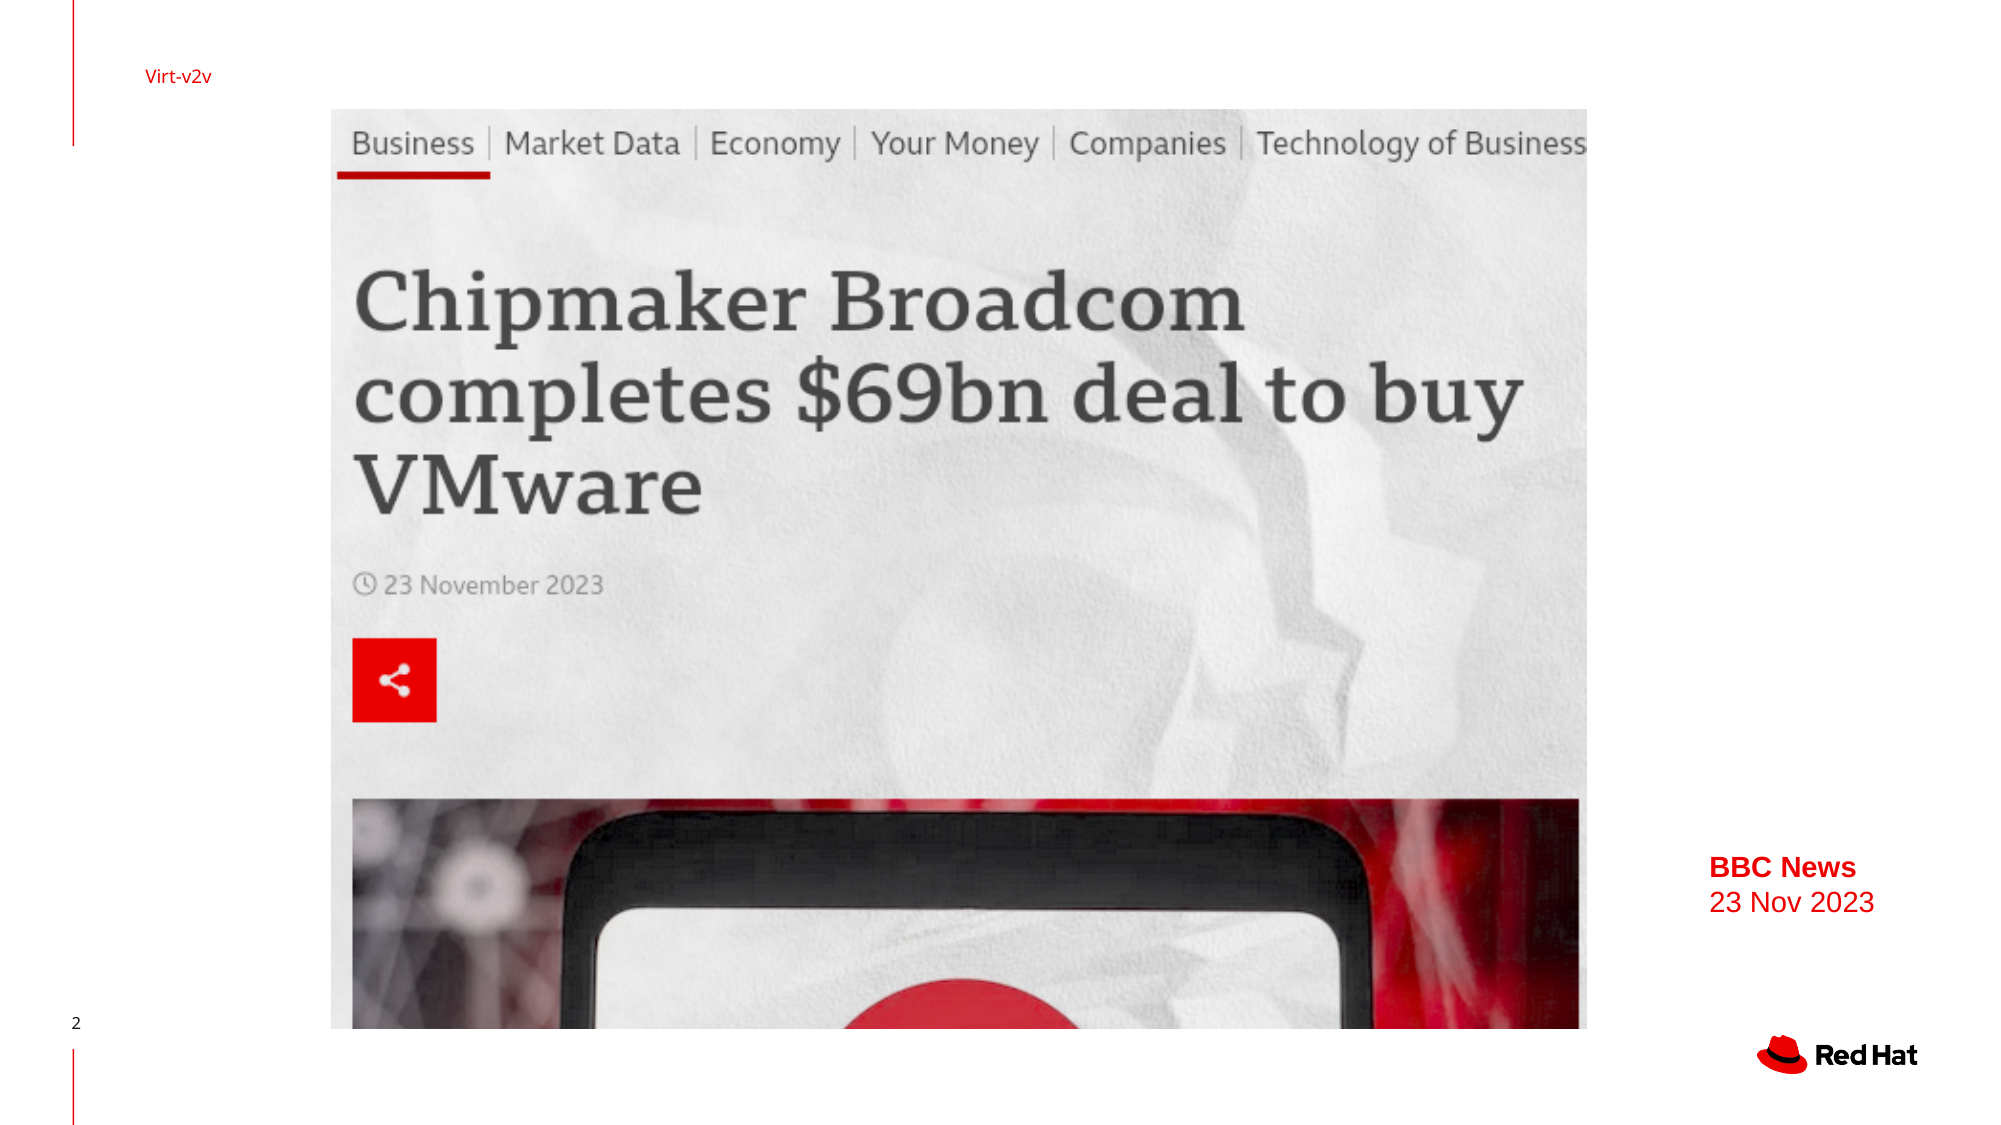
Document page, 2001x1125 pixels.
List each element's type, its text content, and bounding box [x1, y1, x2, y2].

picture [330, 109, 1645, 1029]
text_box Virt-v2v [73, 9, 918, 144]
text_box BBC News 23 Nov 2023 [1694, 840, 1907, 968]
picture [1757, 1035, 1918, 1074]
